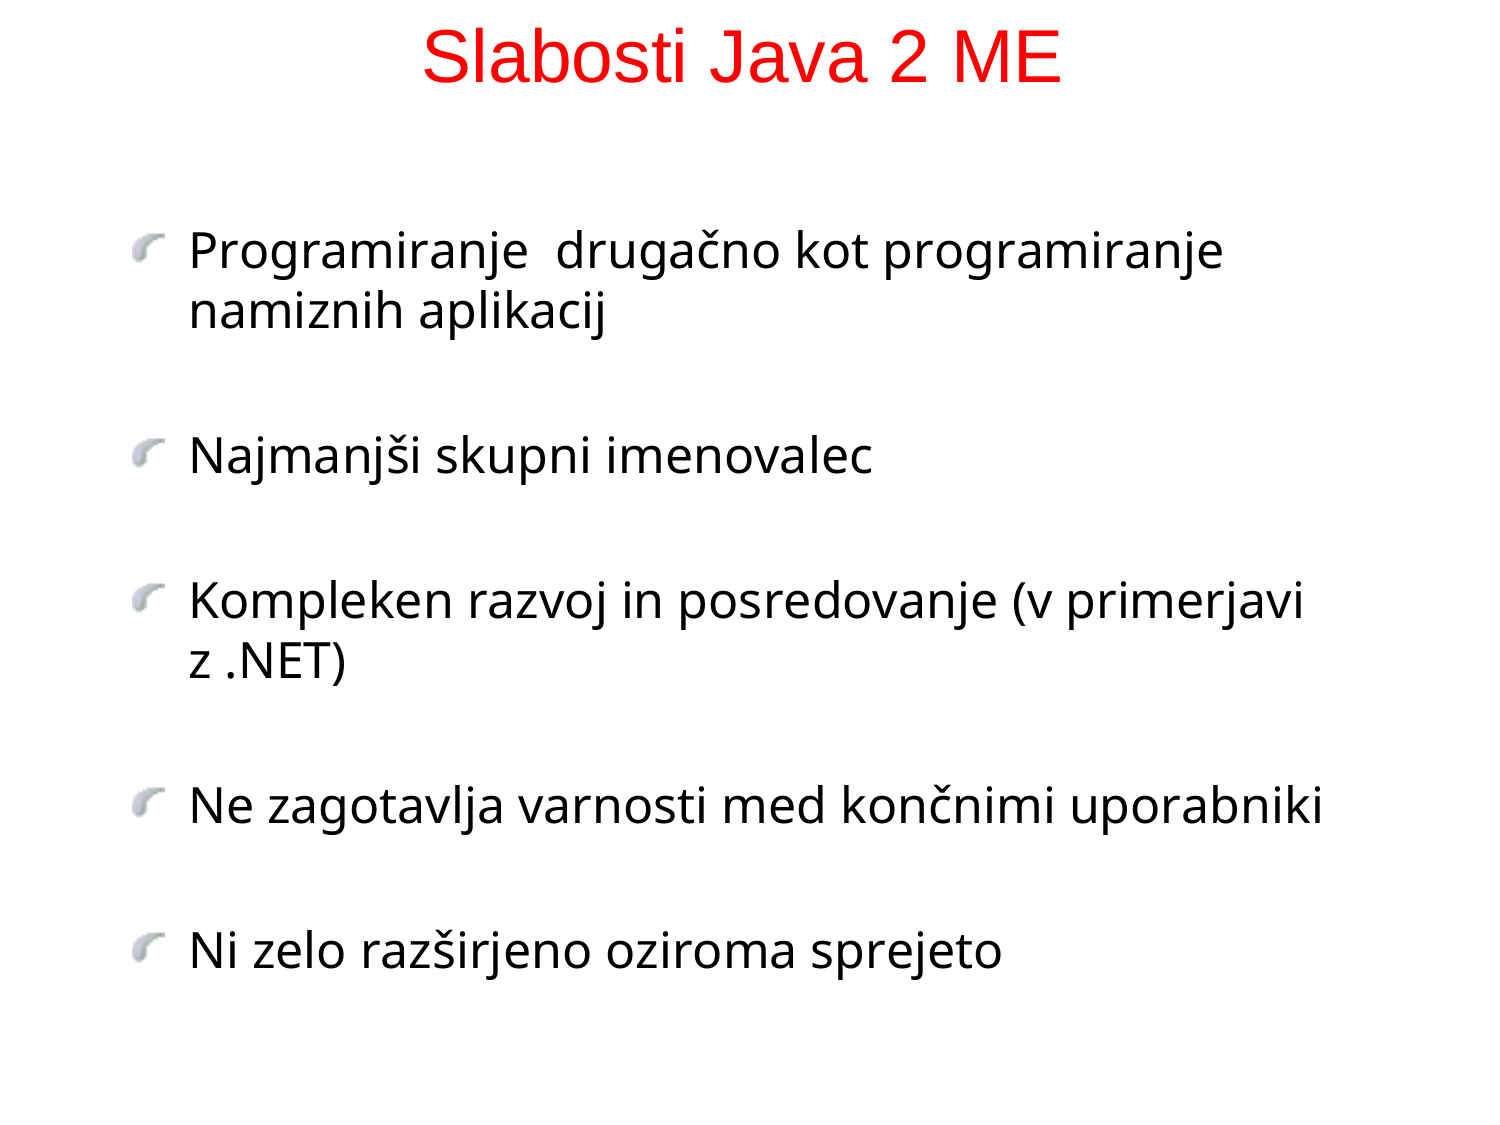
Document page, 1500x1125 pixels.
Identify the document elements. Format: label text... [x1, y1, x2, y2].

title Slabosti Java 2 ME [105, 0, 1381, 106]
list Programiranje drugačno kot programiranje namiznih aplikacij Najmanjši skupni imenovalec Kompleken razvoj in posredovanje (v primerjavi z .NET) Ne zagotavlja varnosti med končnimi uporabniki Ni zelo razširjeno oziroma sprejeto [117, 210, 1393, 887]
picture [132, 931, 165, 965]
